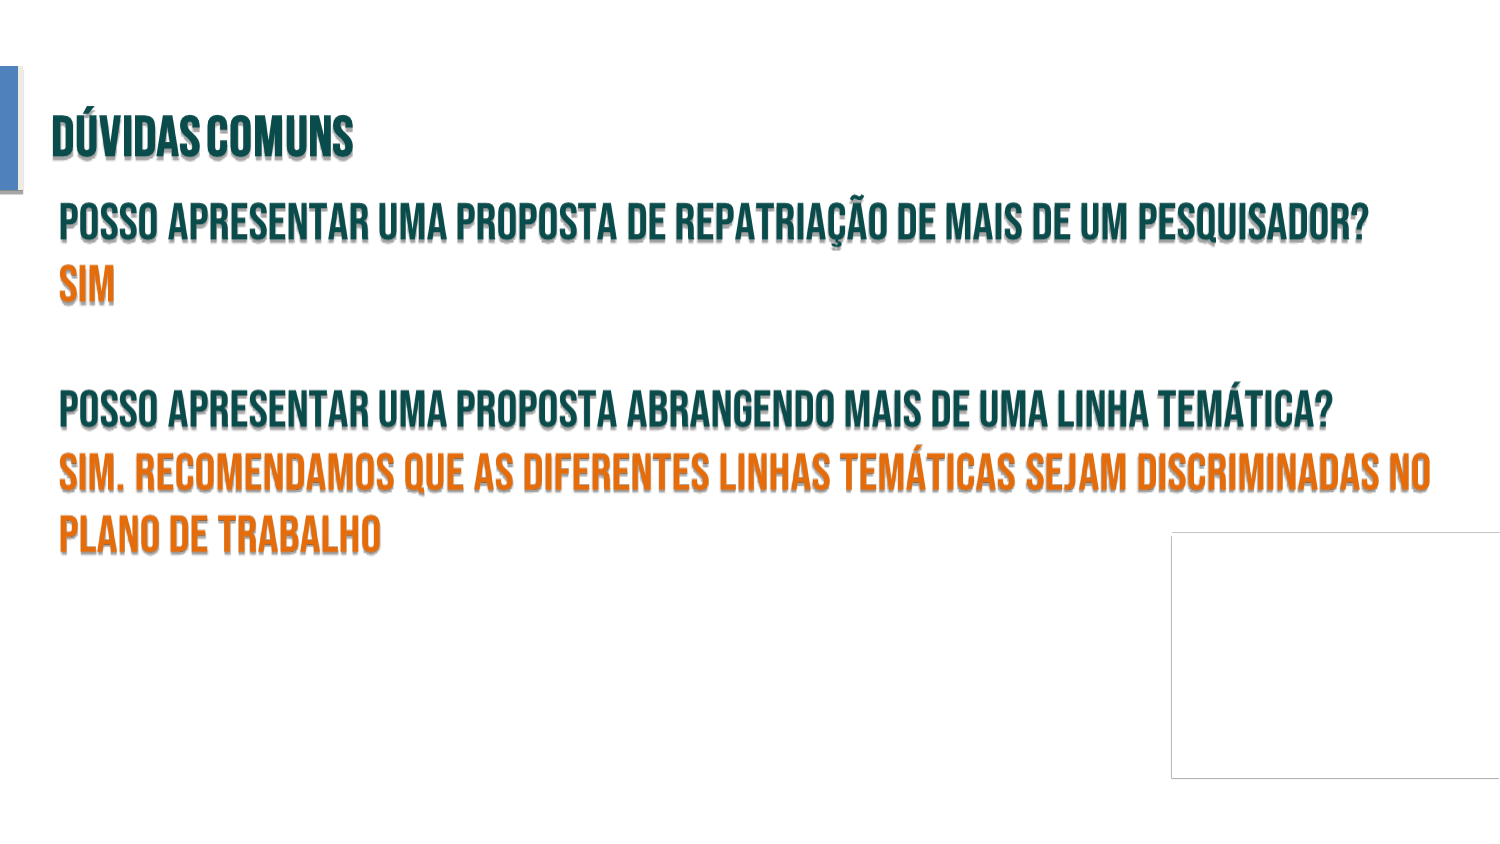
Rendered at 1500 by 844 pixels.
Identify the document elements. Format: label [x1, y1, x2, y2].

picture [0, 66, 1500, 778]
